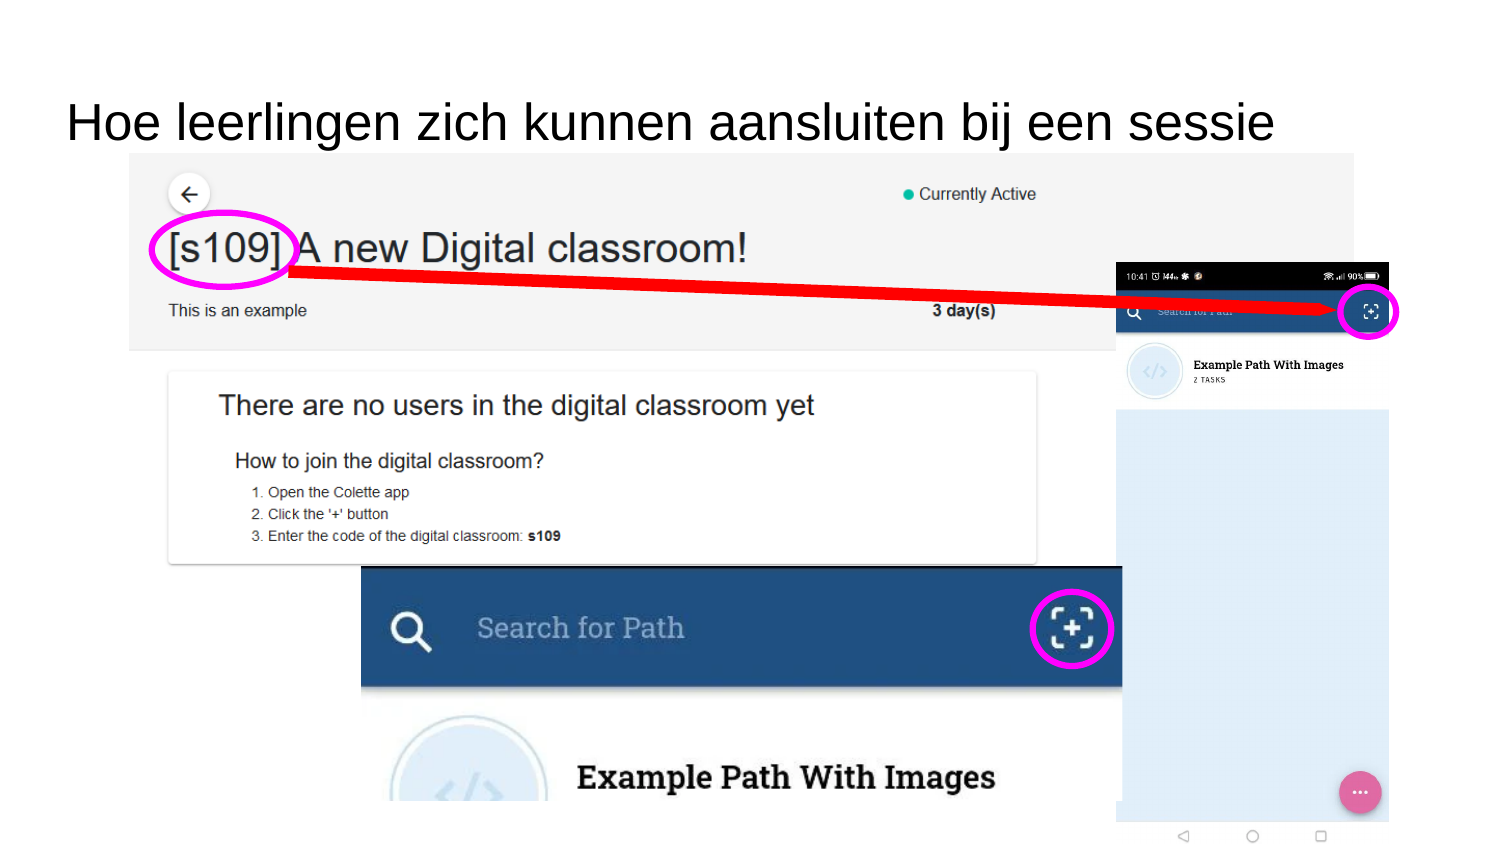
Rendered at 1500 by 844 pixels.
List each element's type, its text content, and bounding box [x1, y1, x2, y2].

picture [129, 153, 1389, 844]
title Hoe leerlingen zich kunnen aansluiten bij een sessie [51, 72, 1449, 167]
picture [1344, 290, 1389, 333]
picture [155, 216, 293, 283]
